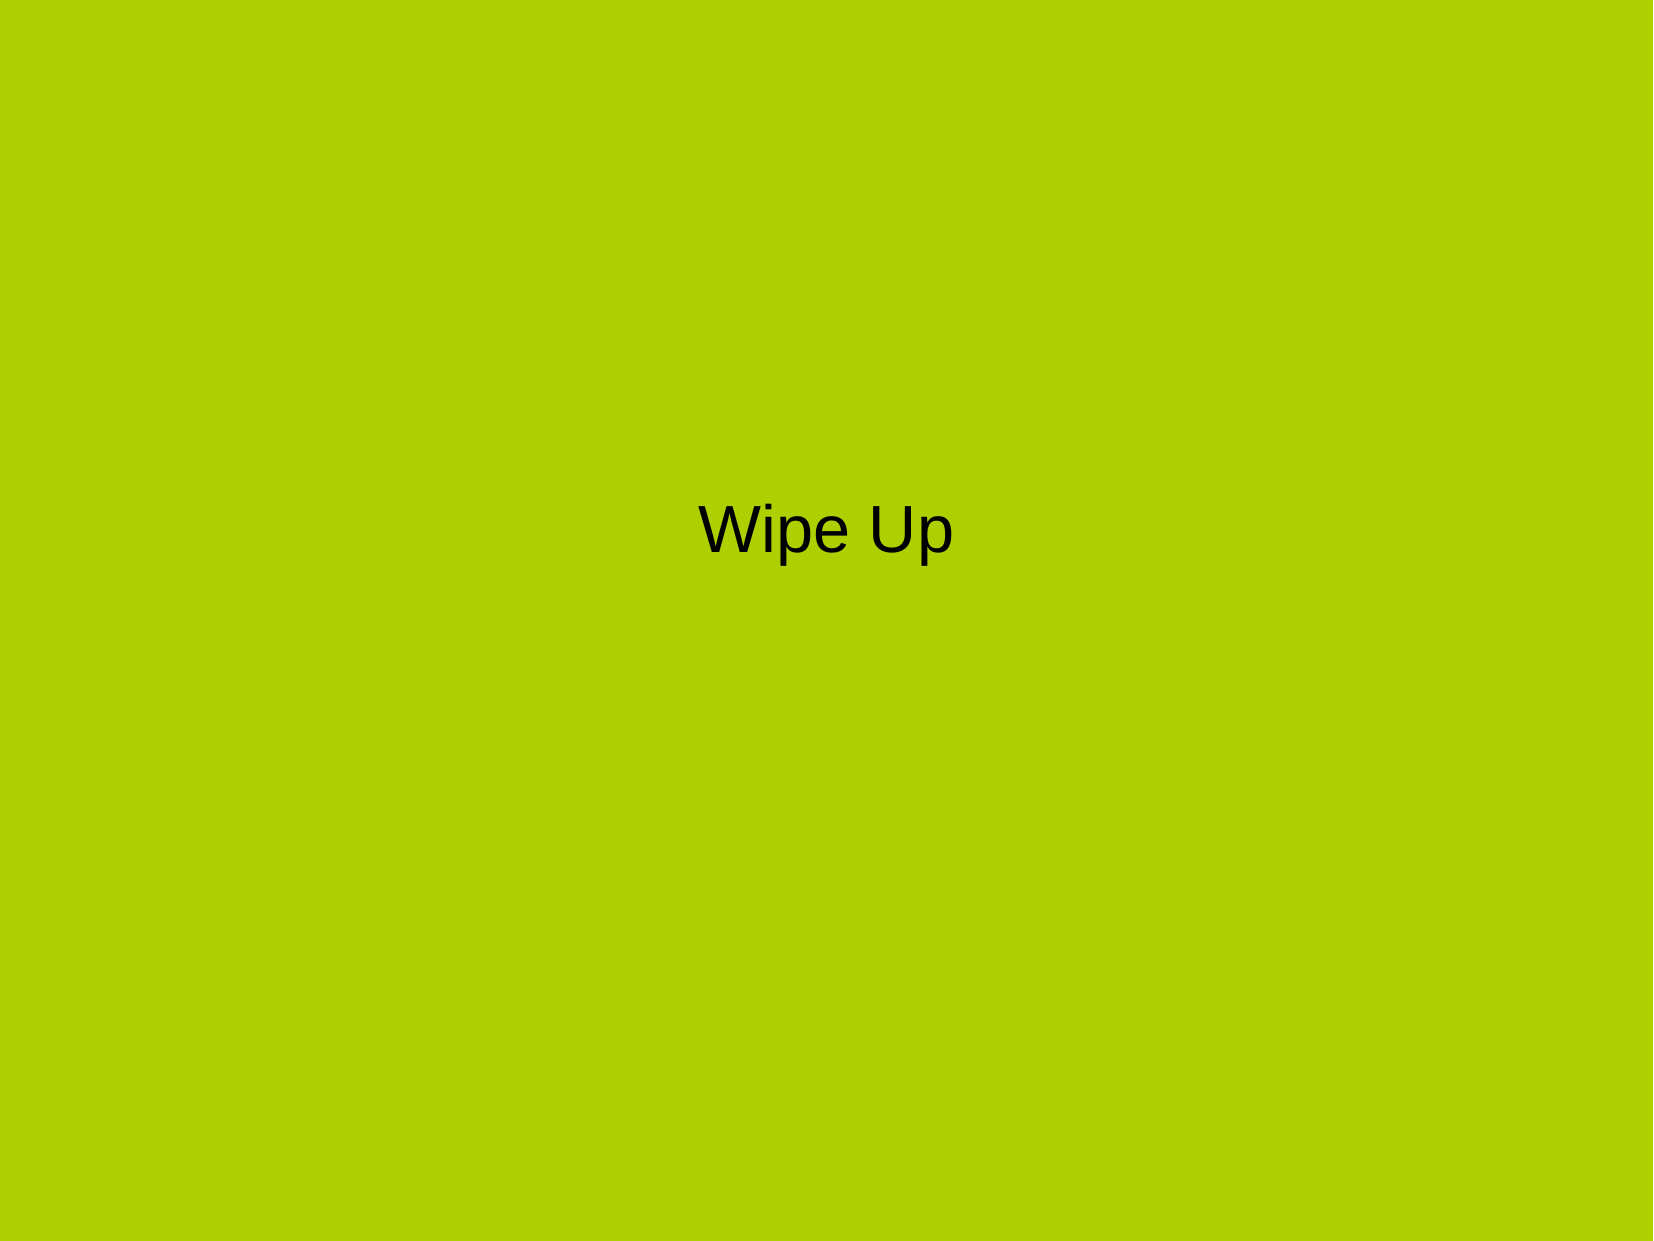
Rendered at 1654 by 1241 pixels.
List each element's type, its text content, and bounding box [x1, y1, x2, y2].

subtitle Wipe Up [82, 49, 1571, 1010]
